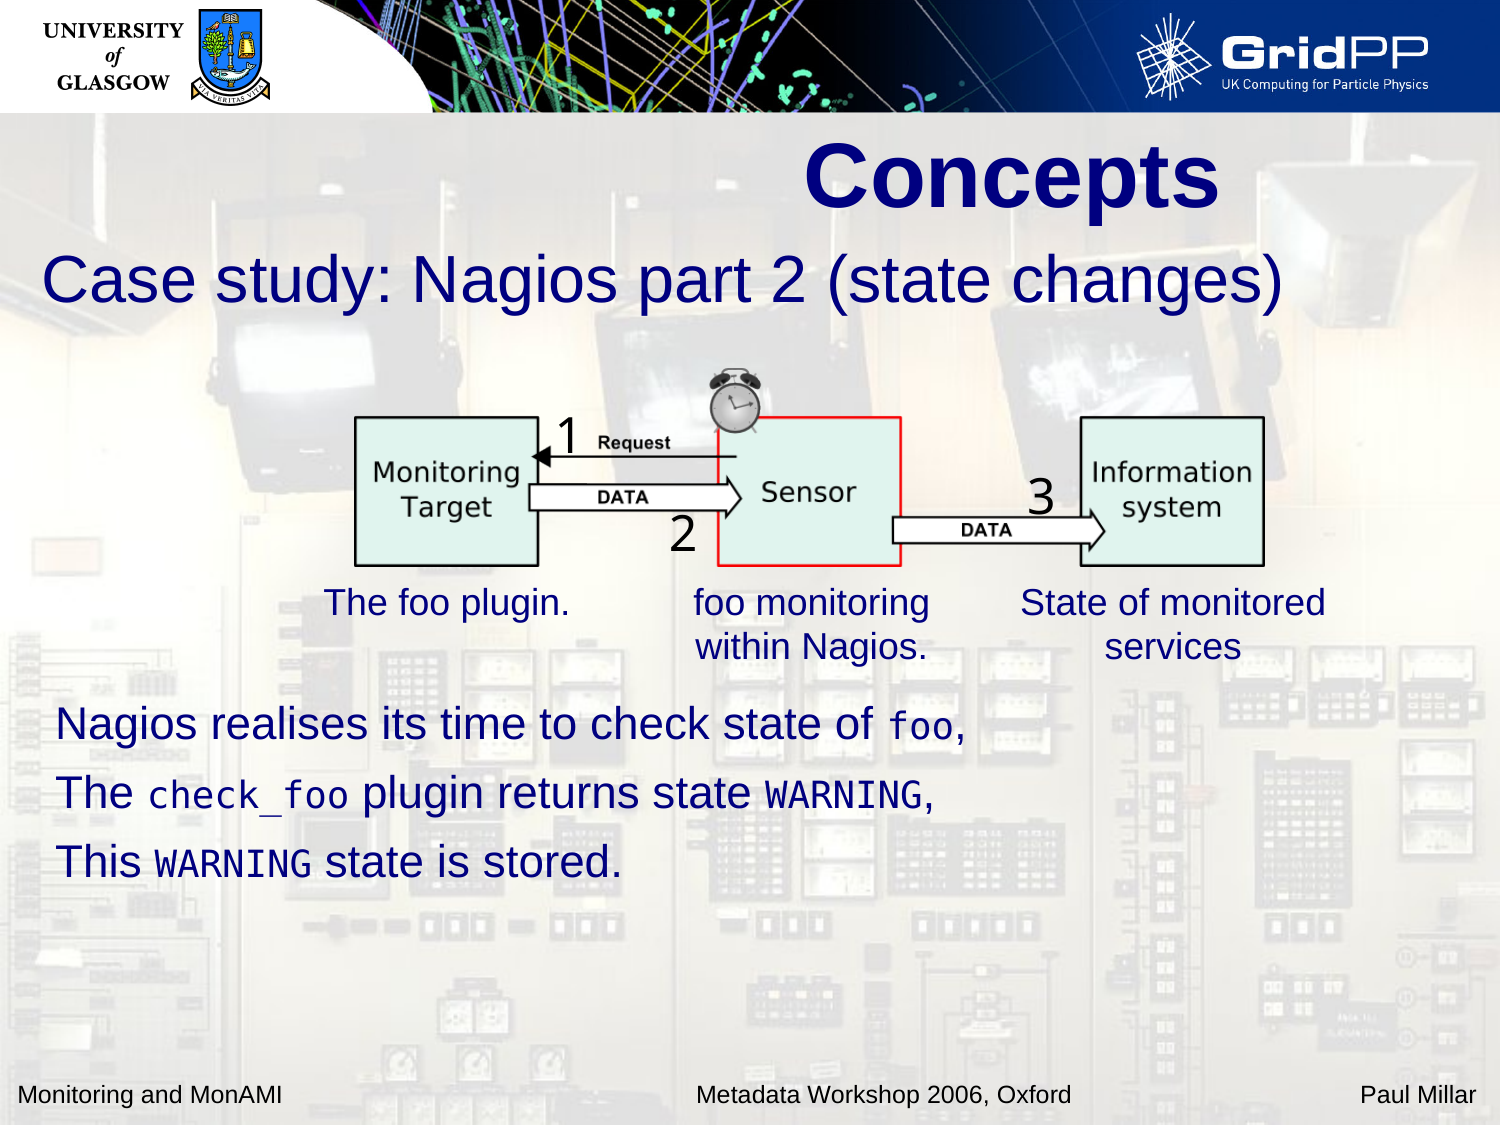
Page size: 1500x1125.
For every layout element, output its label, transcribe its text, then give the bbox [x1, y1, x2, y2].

text_box 1 [554, 396, 588, 468]
title Concepts [568, 127, 1457, 230]
text_box State of monitored services [1020, 579, 1351, 666]
text_box 2 [668, 495, 702, 566]
list Case study: Nagios part 2 (state changes) [41, 245, 1307, 332]
picture [0, 0, 1500, 1125]
text_box Nagios realises its time to check state of foo, The check_foo plugin returns state WARNING, This WARNING state is stored. [55, 698, 1276, 888]
text_box The foo plugin. [323, 579, 571, 622]
text_box foo monitoring within Nagios. [693, 579, 932, 666]
text_box 3 [1027, 457, 1060, 529]
